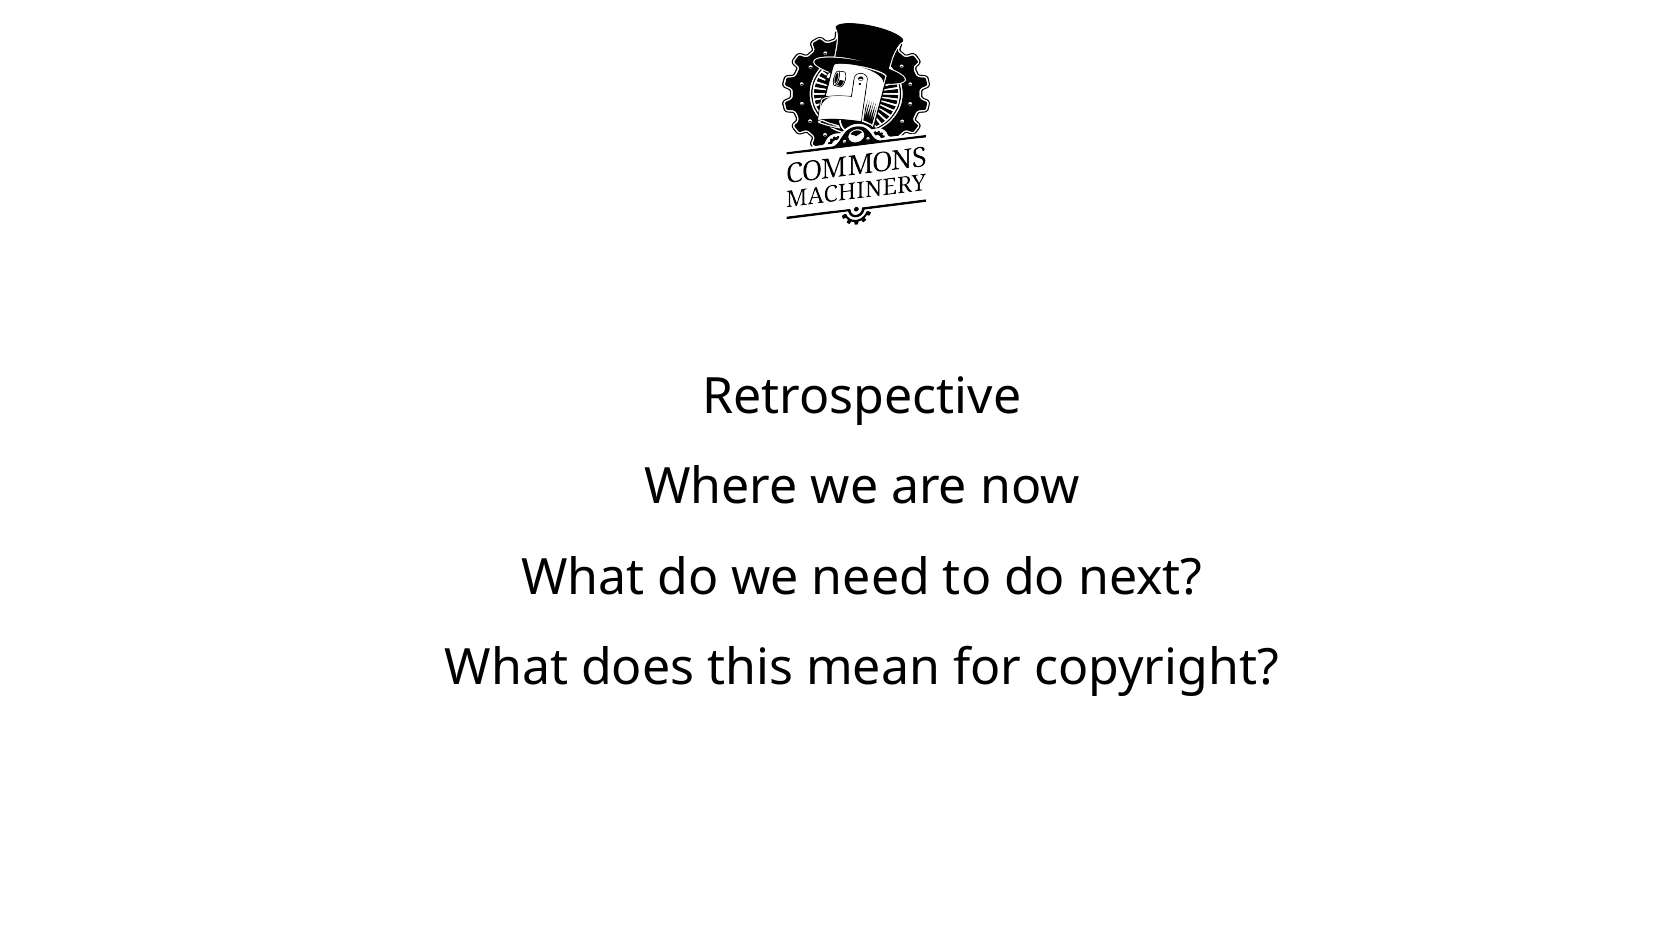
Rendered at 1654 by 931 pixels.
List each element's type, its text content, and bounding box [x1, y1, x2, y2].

picture [782, 23, 930, 225]
list Retrospective Where we are now What do we need to do next? What does this mean for copyright? [82, 269, 1571, 810]
